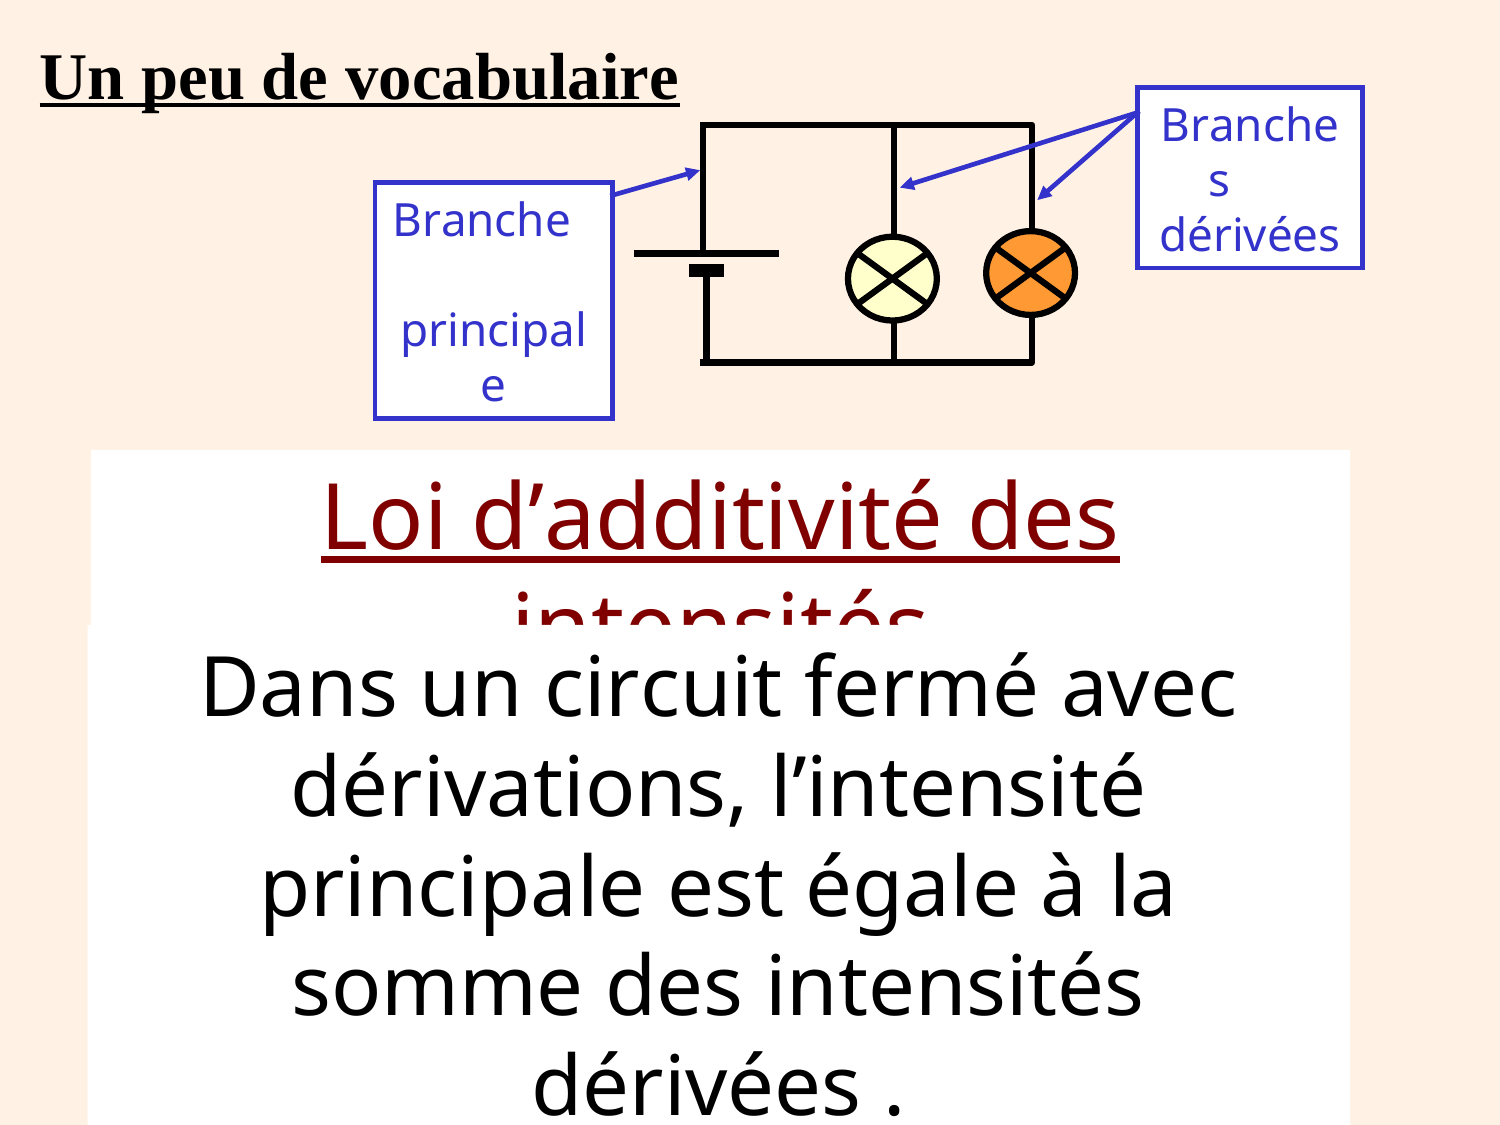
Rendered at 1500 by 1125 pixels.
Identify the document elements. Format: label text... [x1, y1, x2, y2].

text_box Dans un circuit fermé avec dérivations, l’intensité principale est égale à la somme des intensités dérivées . [87, 624, 1351, 1125]
text_box [1038, 250, 1076, 296]
text_box Un peu de vocabulaire [24, 24, 738, 121]
text_box [859, 283, 926, 321]
text_box [998, 278, 1063, 315]
text_box [986, 250, 1023, 296]
text_box [860, 236, 925, 274]
text_box [899, 256, 937, 301]
text_box Loi d’additivité des intensités [91, 449, 1351, 624]
text_box [690, 264, 723, 276]
text_box Branche principale [374, 182, 613, 419]
text_box [847, 256, 886, 301]
text_box Branches dérivées [1137, 87, 1363, 268]
text_box [998, 231, 1063, 268]
